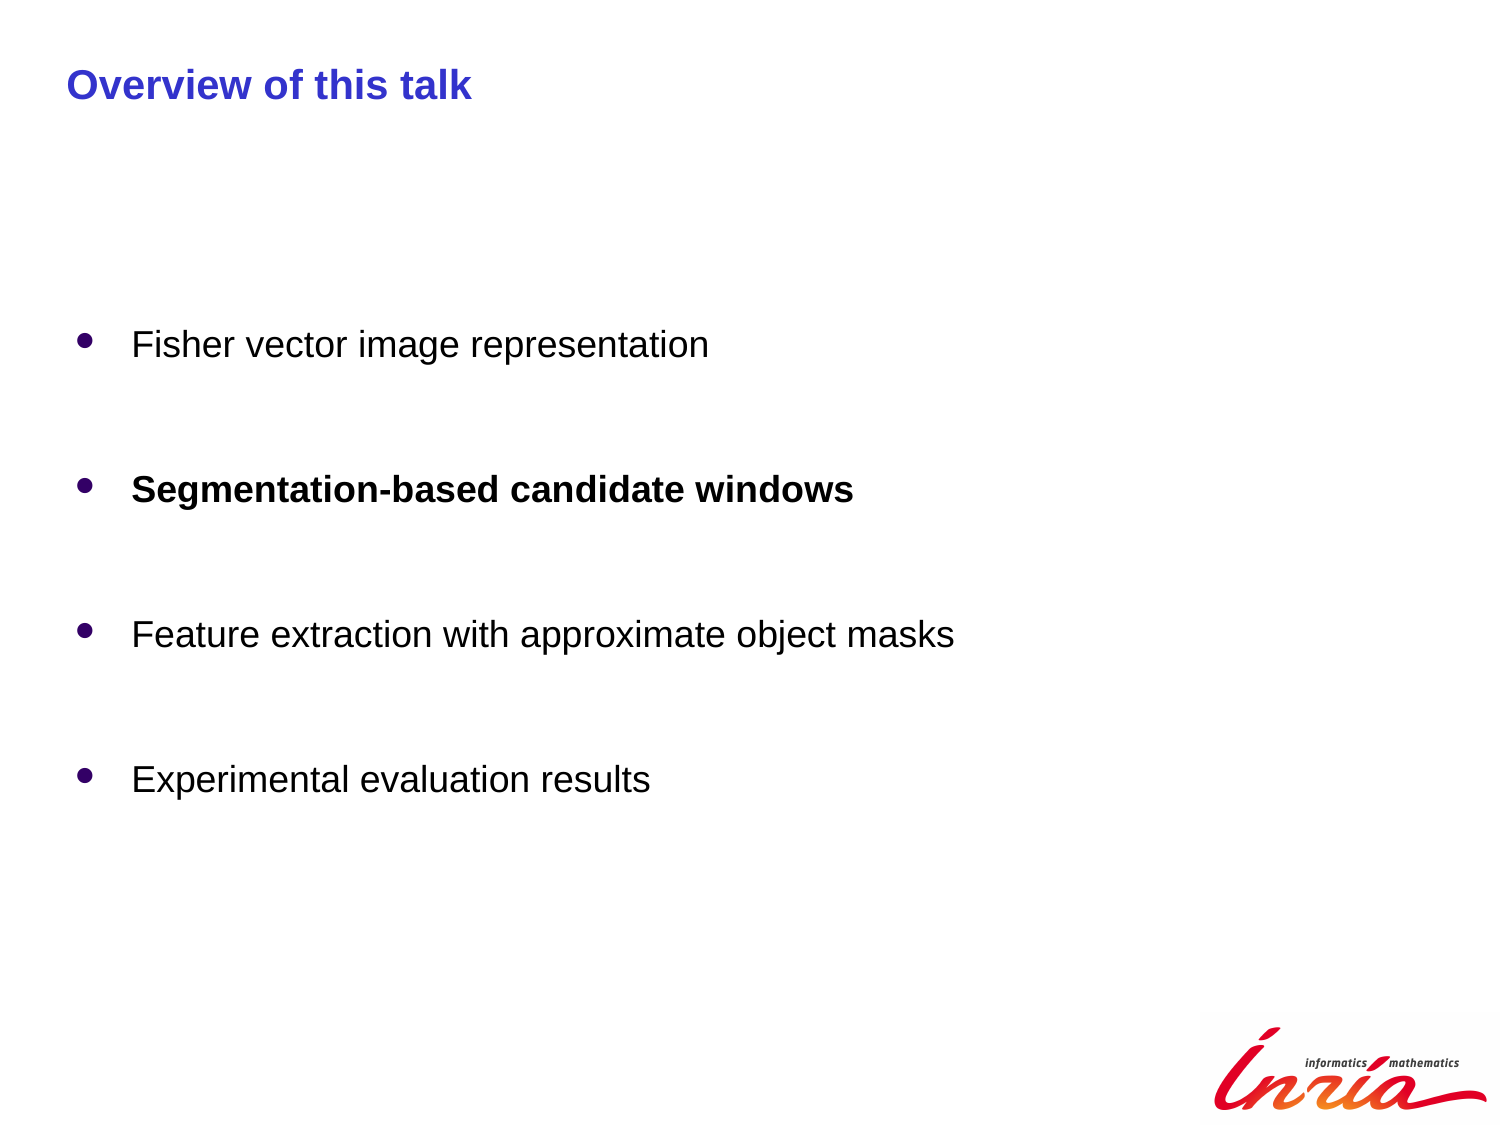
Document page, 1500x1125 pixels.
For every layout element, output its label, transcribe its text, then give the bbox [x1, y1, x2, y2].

list Fisher vector image representation Segmentation-based candidate windows Feature extraction with approximate object masks Experimental evaluation results [75, 178, 1425, 976]
picture [1200, 1012, 1500, 1125]
title Overview of this talk [51, 46, 1459, 123]
